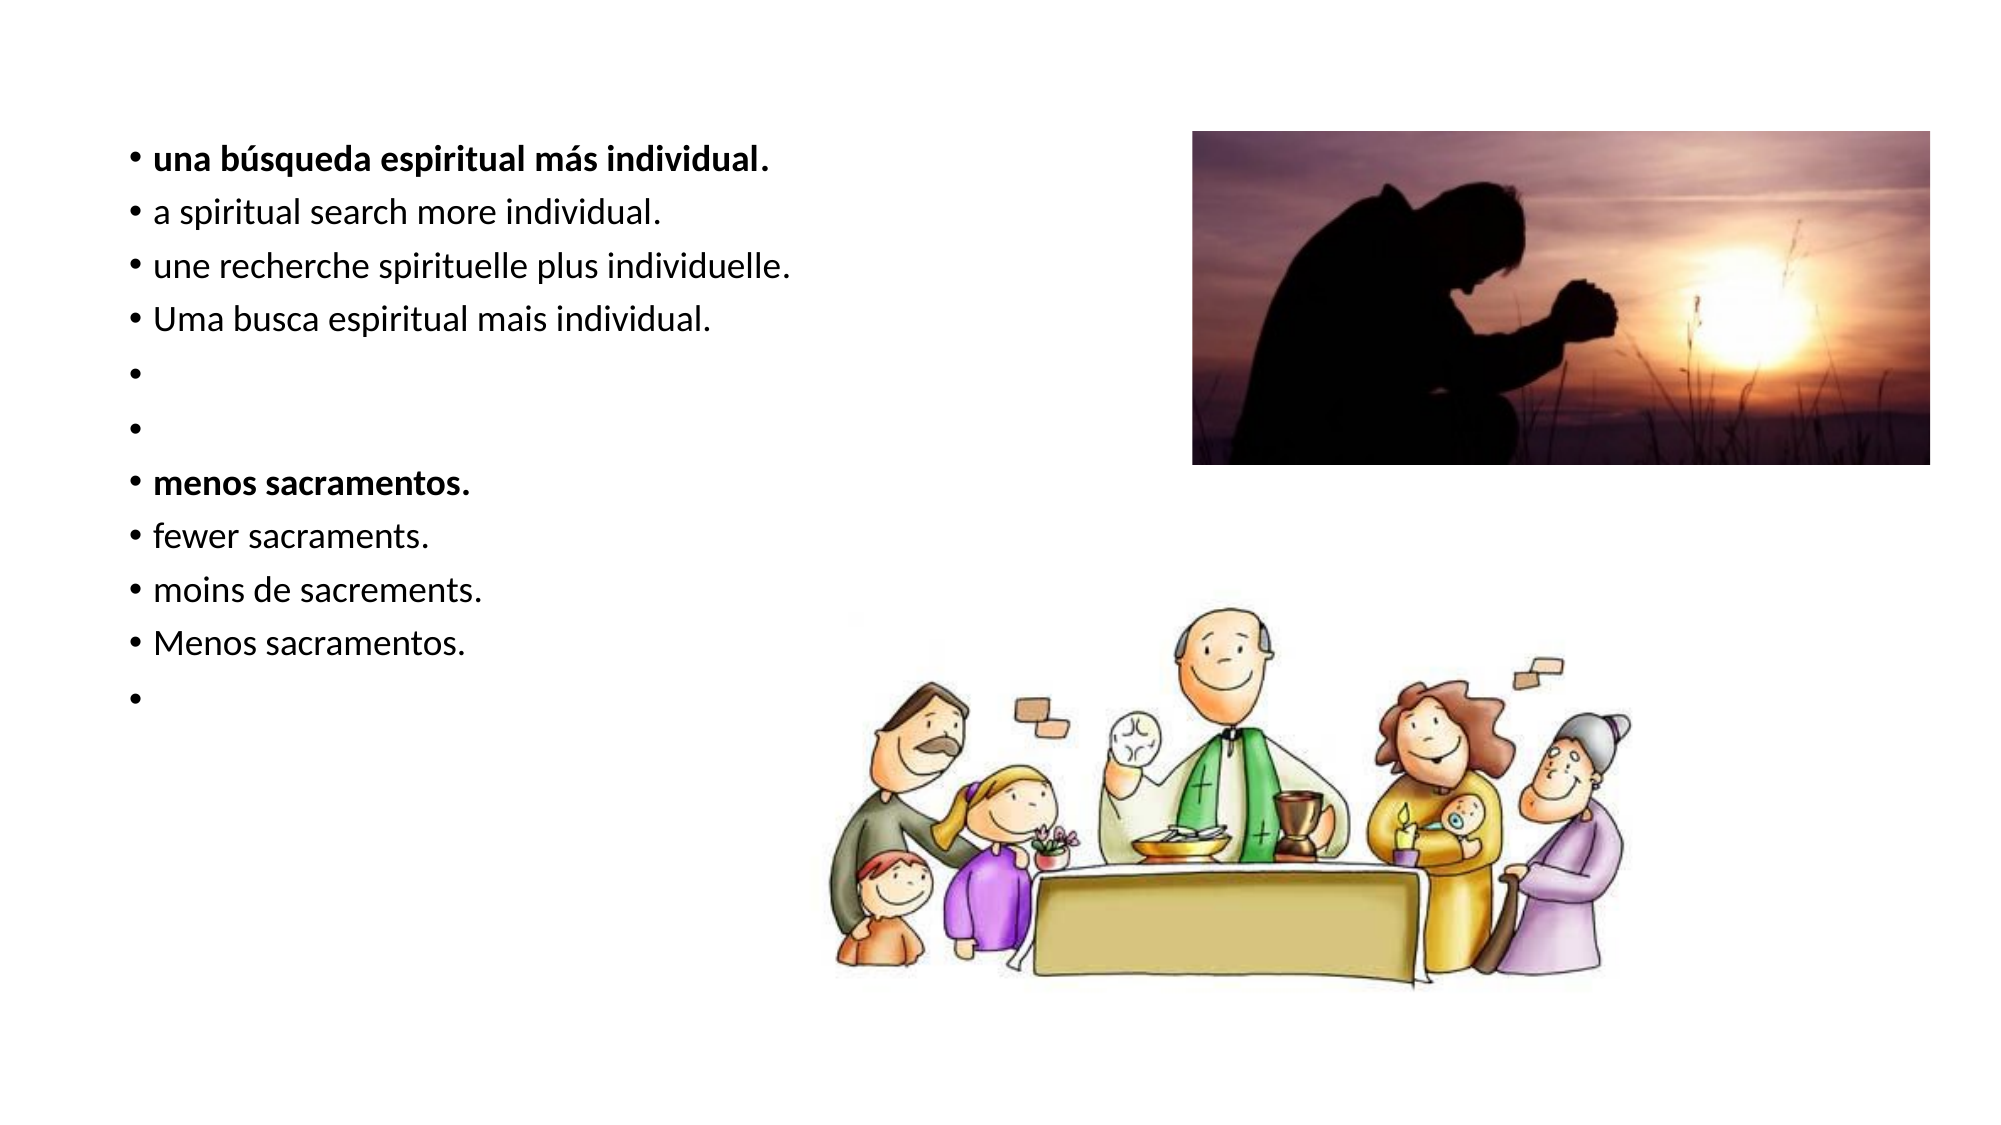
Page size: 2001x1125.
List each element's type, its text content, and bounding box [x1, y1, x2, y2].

picture [809, 586, 1653, 999]
list una búsqueda espiritual más individual. a spiritual search more individual. une recherche spirituelle plus individuelle. Uma busca espiritual mais individual. menos sacramentos. fewer sacraments. moins de sacrements. Menos sacramentos. [114, 131, 1840, 679]
picture [1192, 131, 1931, 469]
